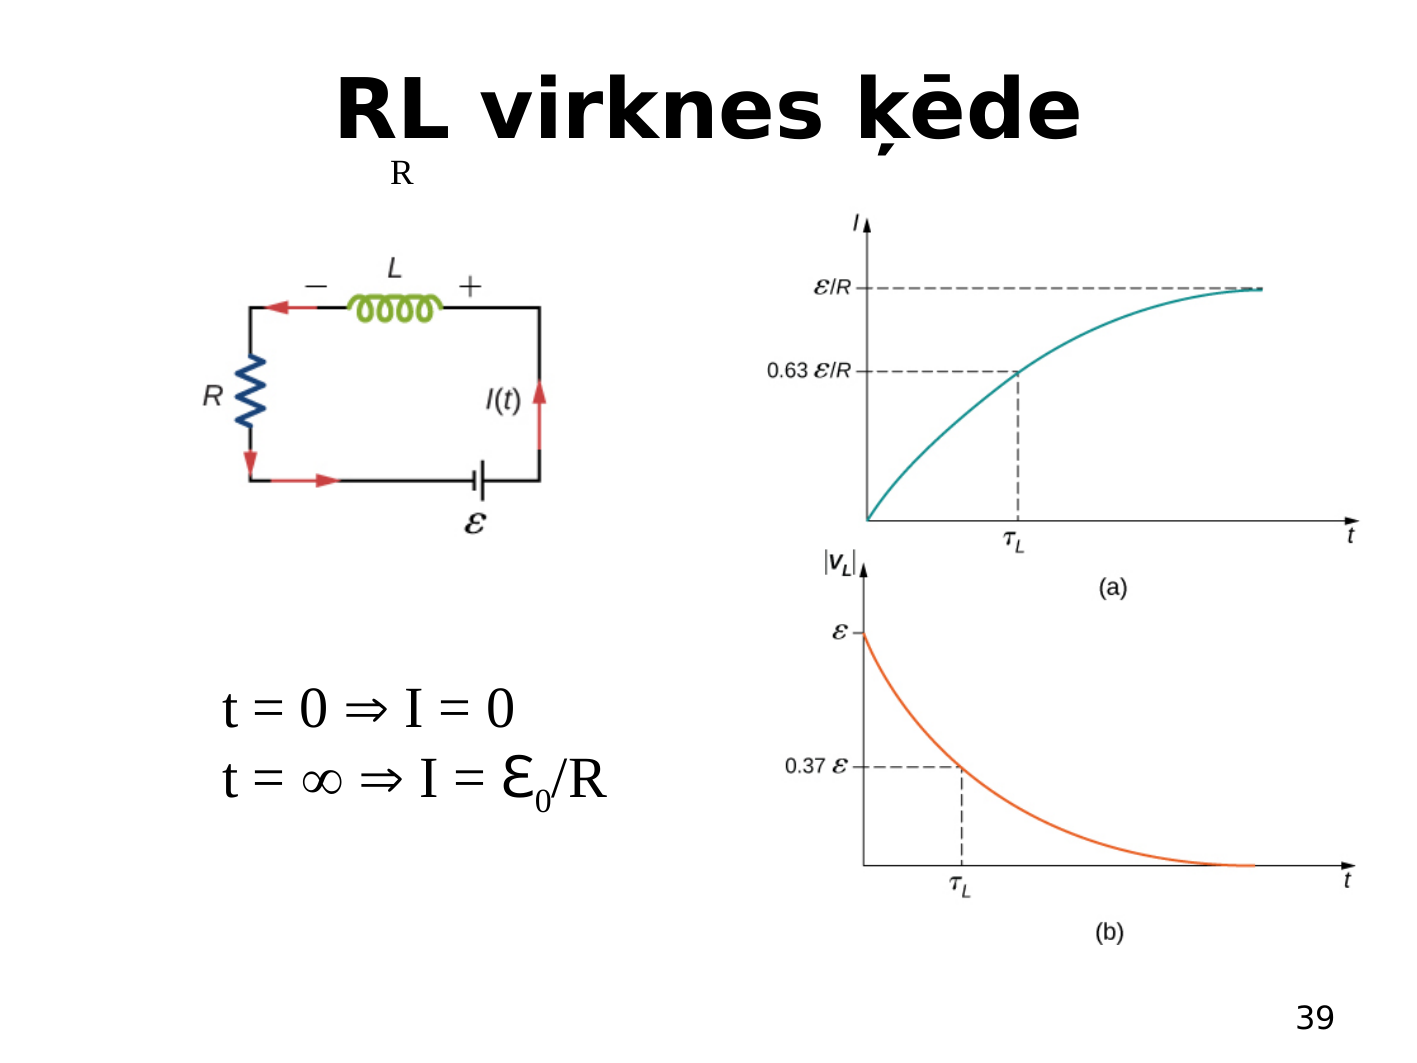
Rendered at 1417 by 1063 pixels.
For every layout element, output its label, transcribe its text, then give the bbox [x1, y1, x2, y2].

text_box R [375, 141, 415, 199]
title RL virknes ķēde [70, 42, 1346, 168]
picture [201, 248, 562, 543]
picture [767, 206, 1363, 945]
text_box t = 0  I = 0 t =   I = Ɛ0/R [207, 661, 622, 827]
